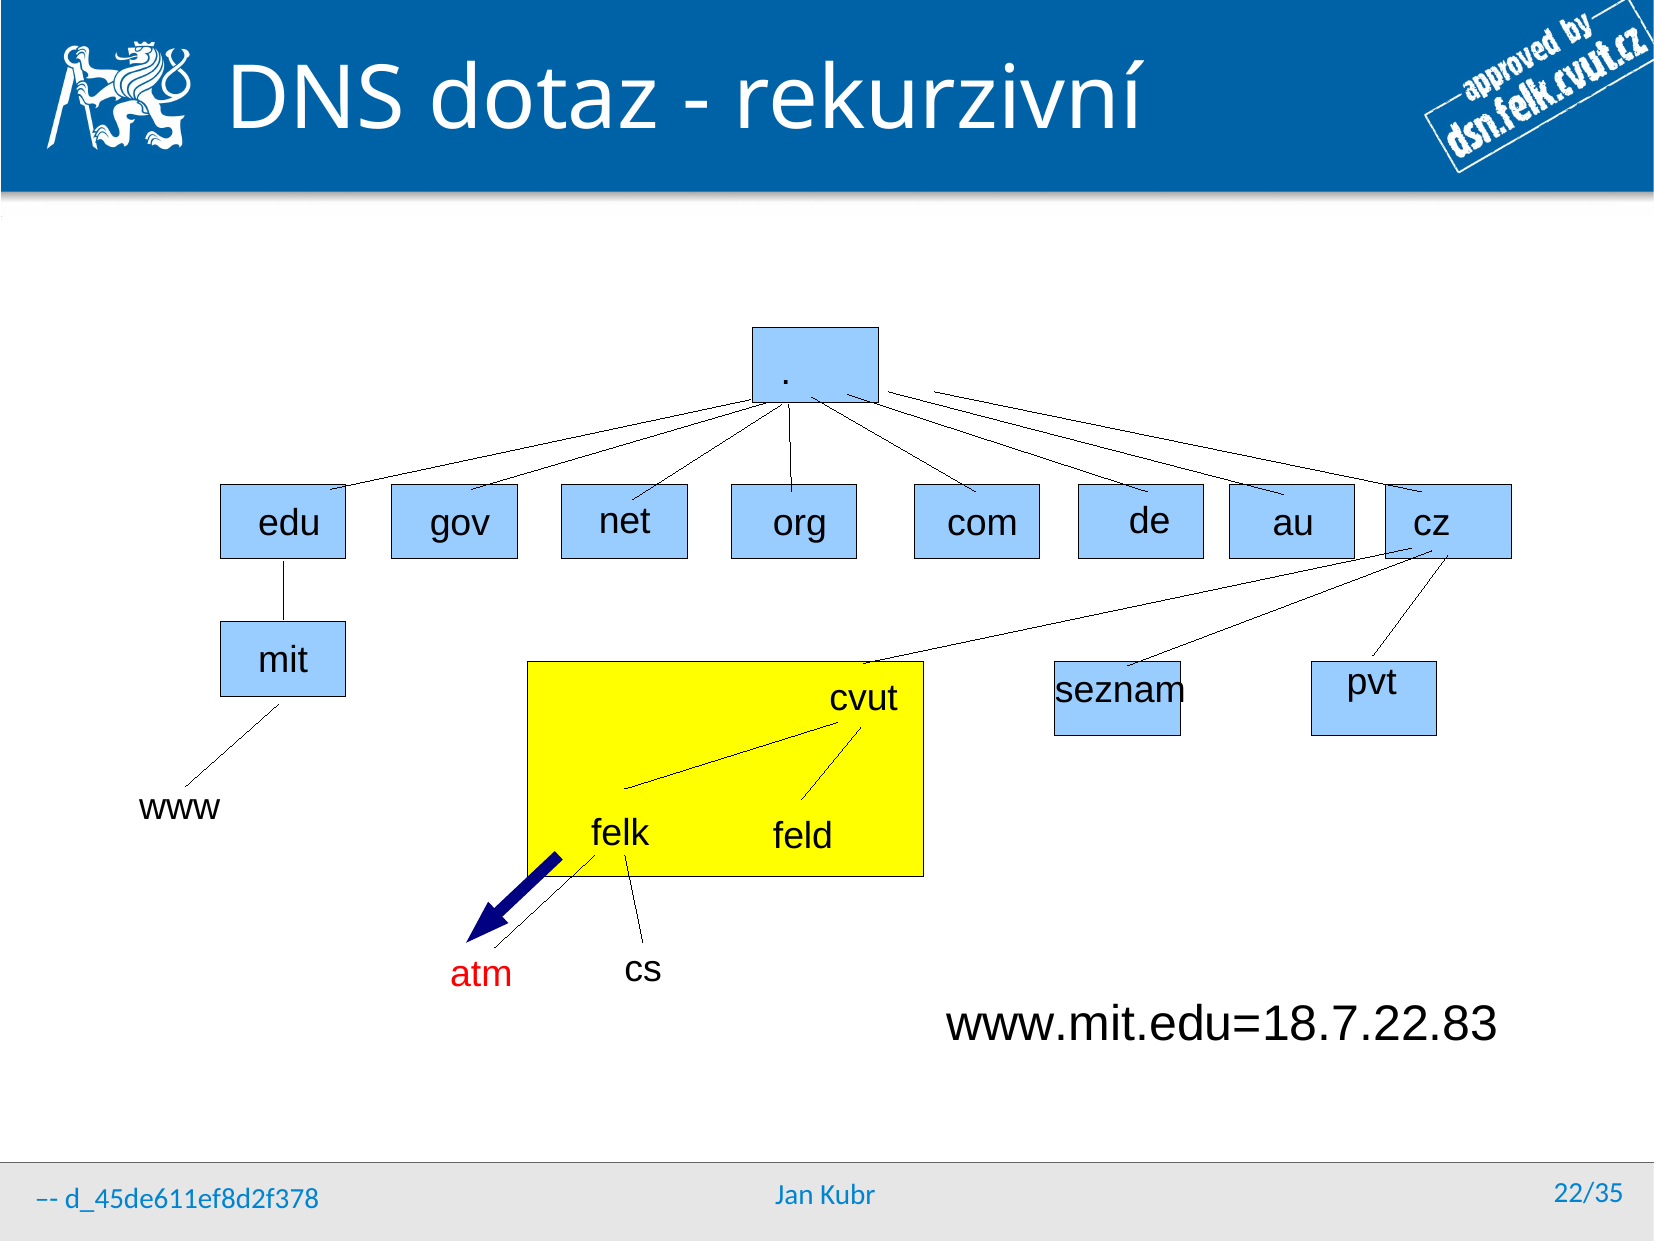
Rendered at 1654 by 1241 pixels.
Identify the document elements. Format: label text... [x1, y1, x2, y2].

text_box [561, 484, 688, 559]
text_box mit [220, 621, 346, 697]
text_box cvut [814, 668, 913, 726]
text_box cz [1398, 494, 1466, 552]
text_box com [932, 494, 1033, 552]
text_box [220, 484, 346, 559]
text_box [1054, 718, 1181, 736]
text_box [752, 327, 879, 403]
text_box org [758, 494, 842, 552]
text_box seznam [1039, 660, 1201, 718]
text_box net [583, 491, 666, 549]
picture [1, 0, 1654, 217]
text_box [1385, 484, 1512, 559]
text_box www.mit.edu=18.7.22.83 [932, 987, 1514, 1059]
text_box [527, 661, 924, 877]
title DNS dotaz - rekurzivní [225, 0, 1426, 188]
text_box [731, 484, 857, 559]
text_box pvt [1331, 653, 1412, 711]
text_box feld [758, 806, 849, 864]
text_box [1311, 661, 1437, 736]
text_box [391, 484, 518, 559]
text_box [1229, 484, 1355, 559]
text_box [1078, 484, 1204, 559]
text_box . [765, 343, 807, 401]
text_box cs [609, 940, 677, 997]
text_box au [1257, 494, 1329, 552]
text_box felk [576, 804, 665, 862]
text_box edu [243, 494, 336, 552]
text_box gov [414, 494, 505, 552]
text_box www [124, 778, 236, 836]
text_box atm [435, 945, 528, 1002]
text_box de [1114, 491, 1186, 549]
text_box [914, 484, 1040, 559]
